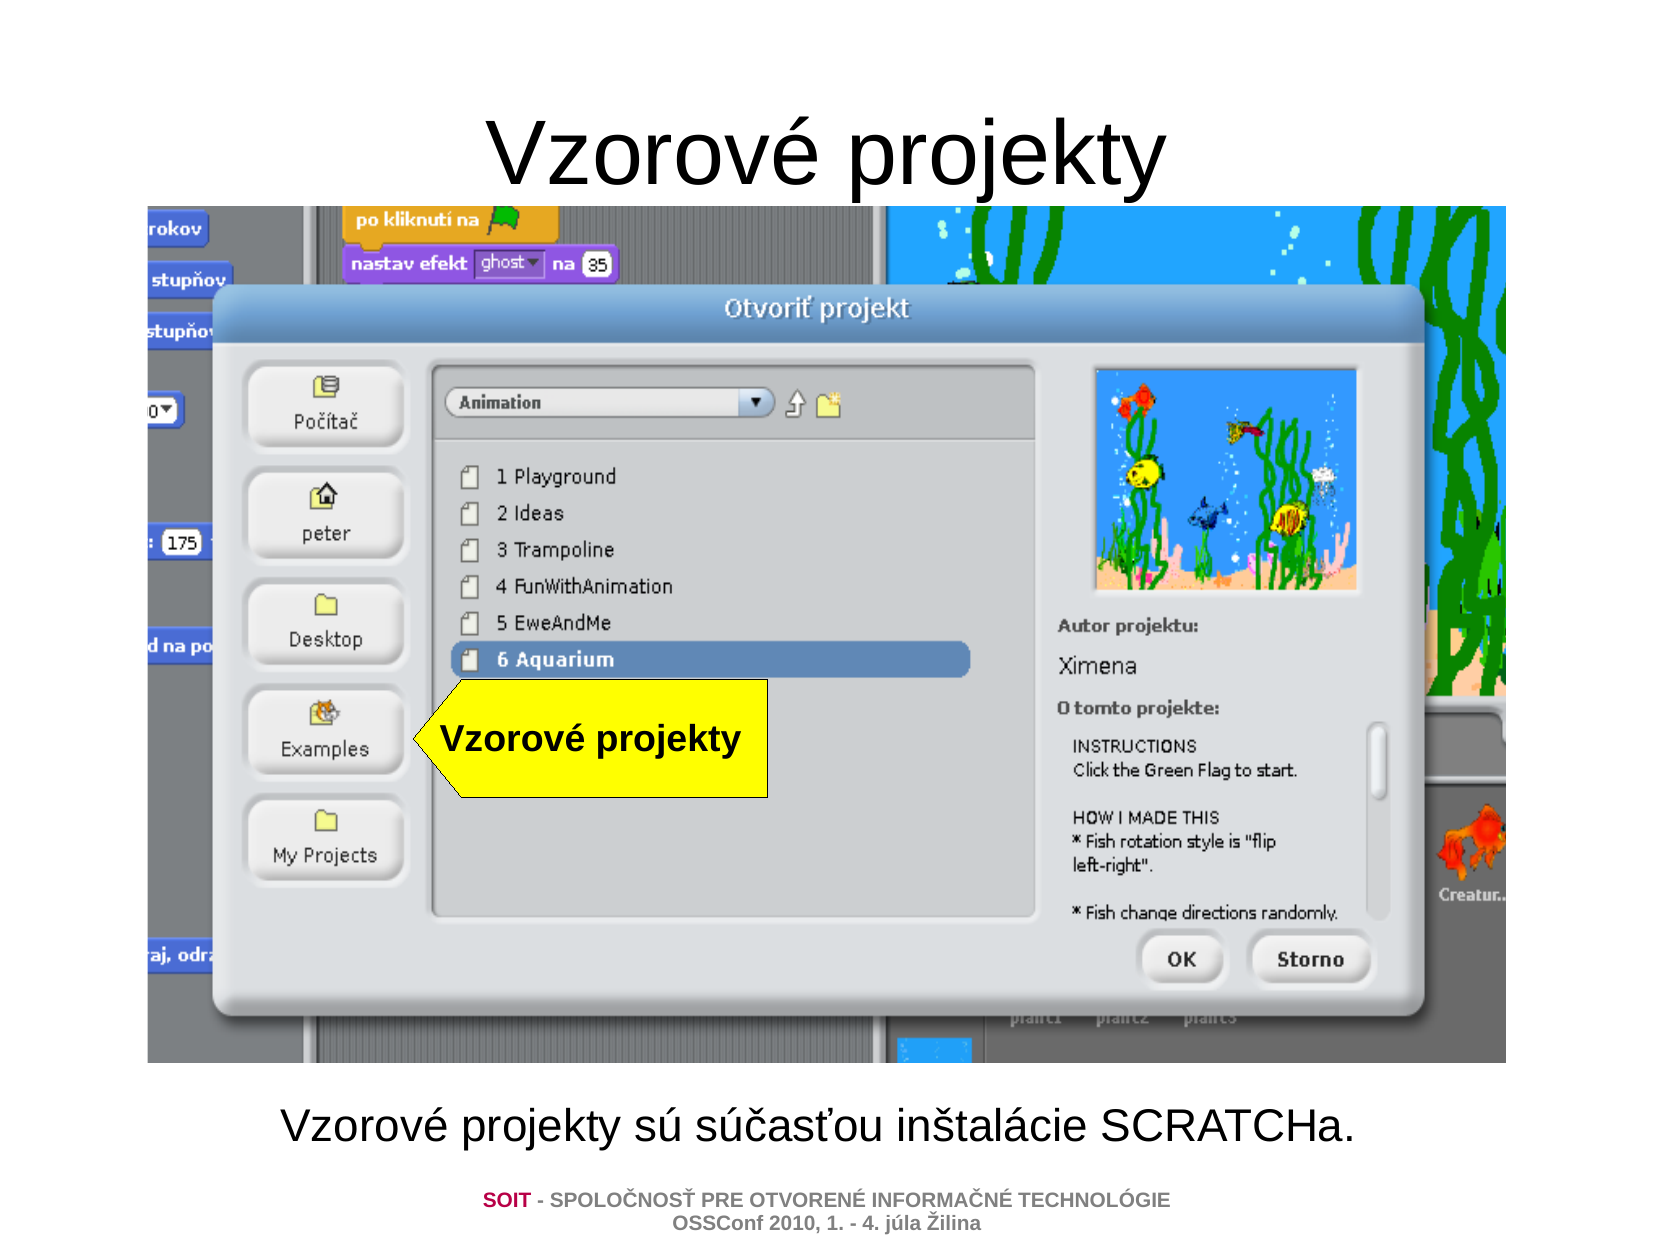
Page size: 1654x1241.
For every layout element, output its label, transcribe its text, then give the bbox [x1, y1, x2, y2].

title Vzorové projekty [82, 56, 1571, 250]
text_box SOIT - SPOLOČNOSŤ PRE OTVORENÉ INFORMAČNÉ TECHNOLÓGIE OSSConf 2010, 1. - 4. júla Žilina [59, 1181, 1595, 1241]
text_box Vzorové projekty [413, 679, 768, 798]
text_box Vzorové projekty sú súčasťou inštalácie SCRATCHa. [265, 1092, 1388, 1159]
picture [147, 206, 1506, 1063]
